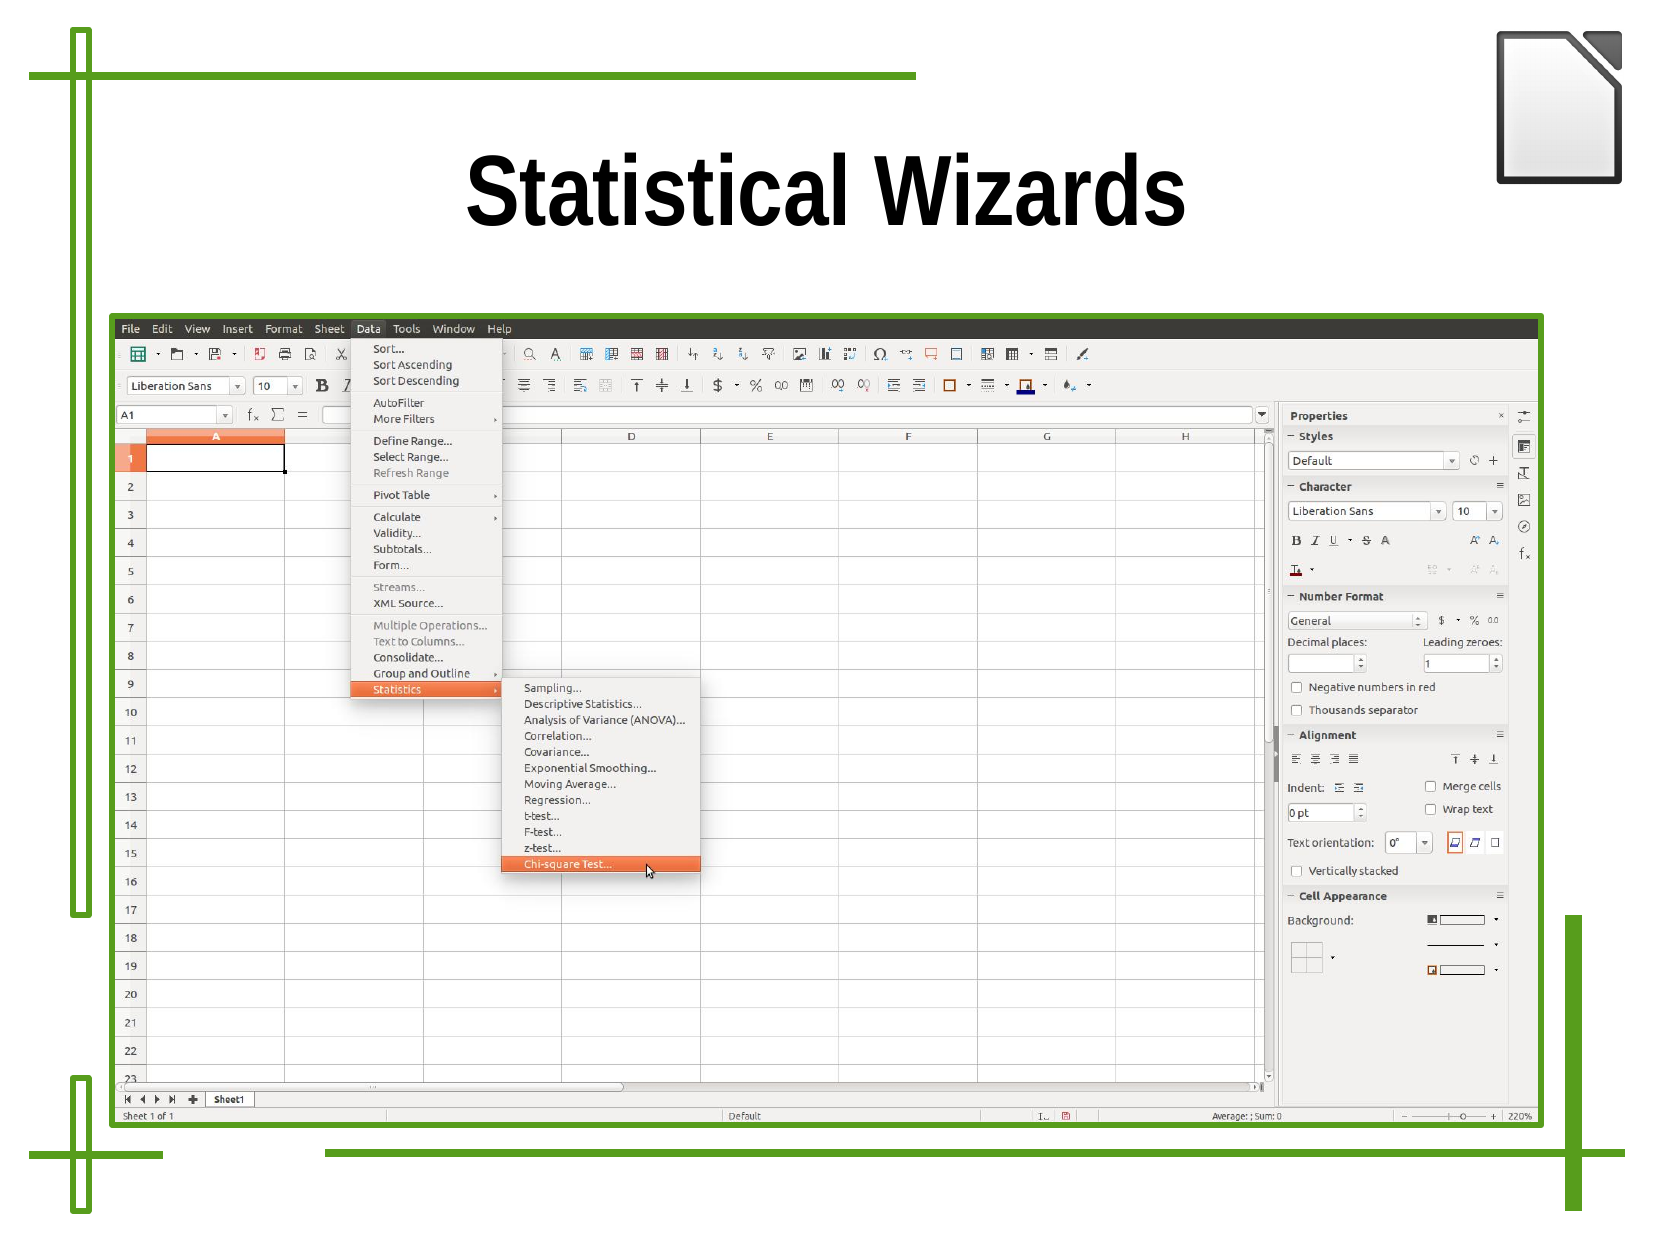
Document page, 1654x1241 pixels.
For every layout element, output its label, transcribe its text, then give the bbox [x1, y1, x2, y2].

title Statistical Wizards [118, 118, 1536, 260]
picture [115, 318, 1539, 1123]
picture [1494, 29, 1624, 186]
